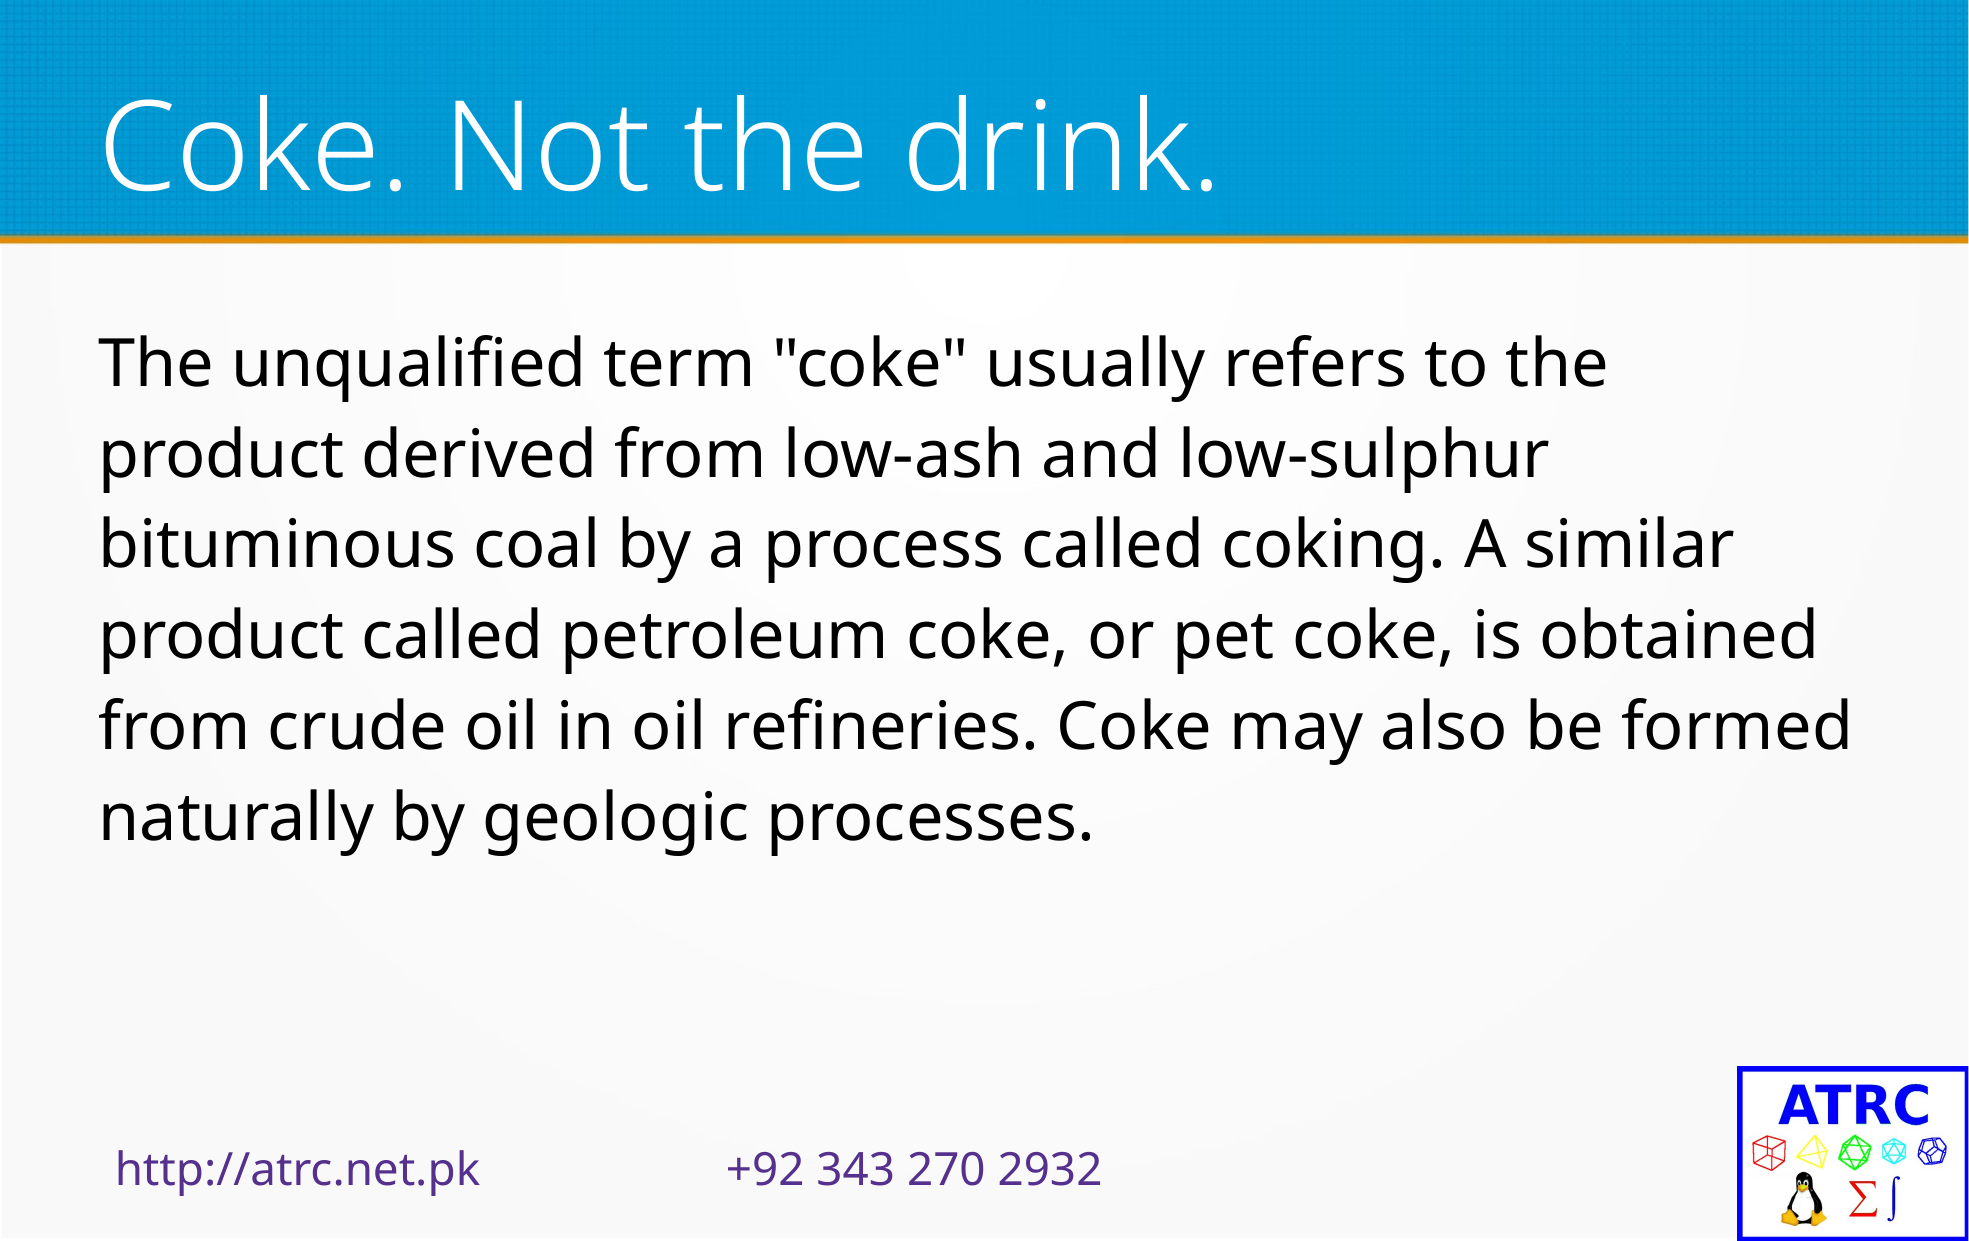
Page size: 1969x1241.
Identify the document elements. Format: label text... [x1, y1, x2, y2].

picture [0, 233, 1969, 1241]
title Coke. Not the drink. [98, 19, 1870, 227]
list The unqualified term "coke" usually refers to the product derived from low-ash and low-sulphur bituminous coal by a process called coking. A similar product called petroleum coke, or pet coke, is obtained from crude oil in oil refineries. Coke may also be formed naturally by geologic processes. [98, 315, 1861, 1081]
